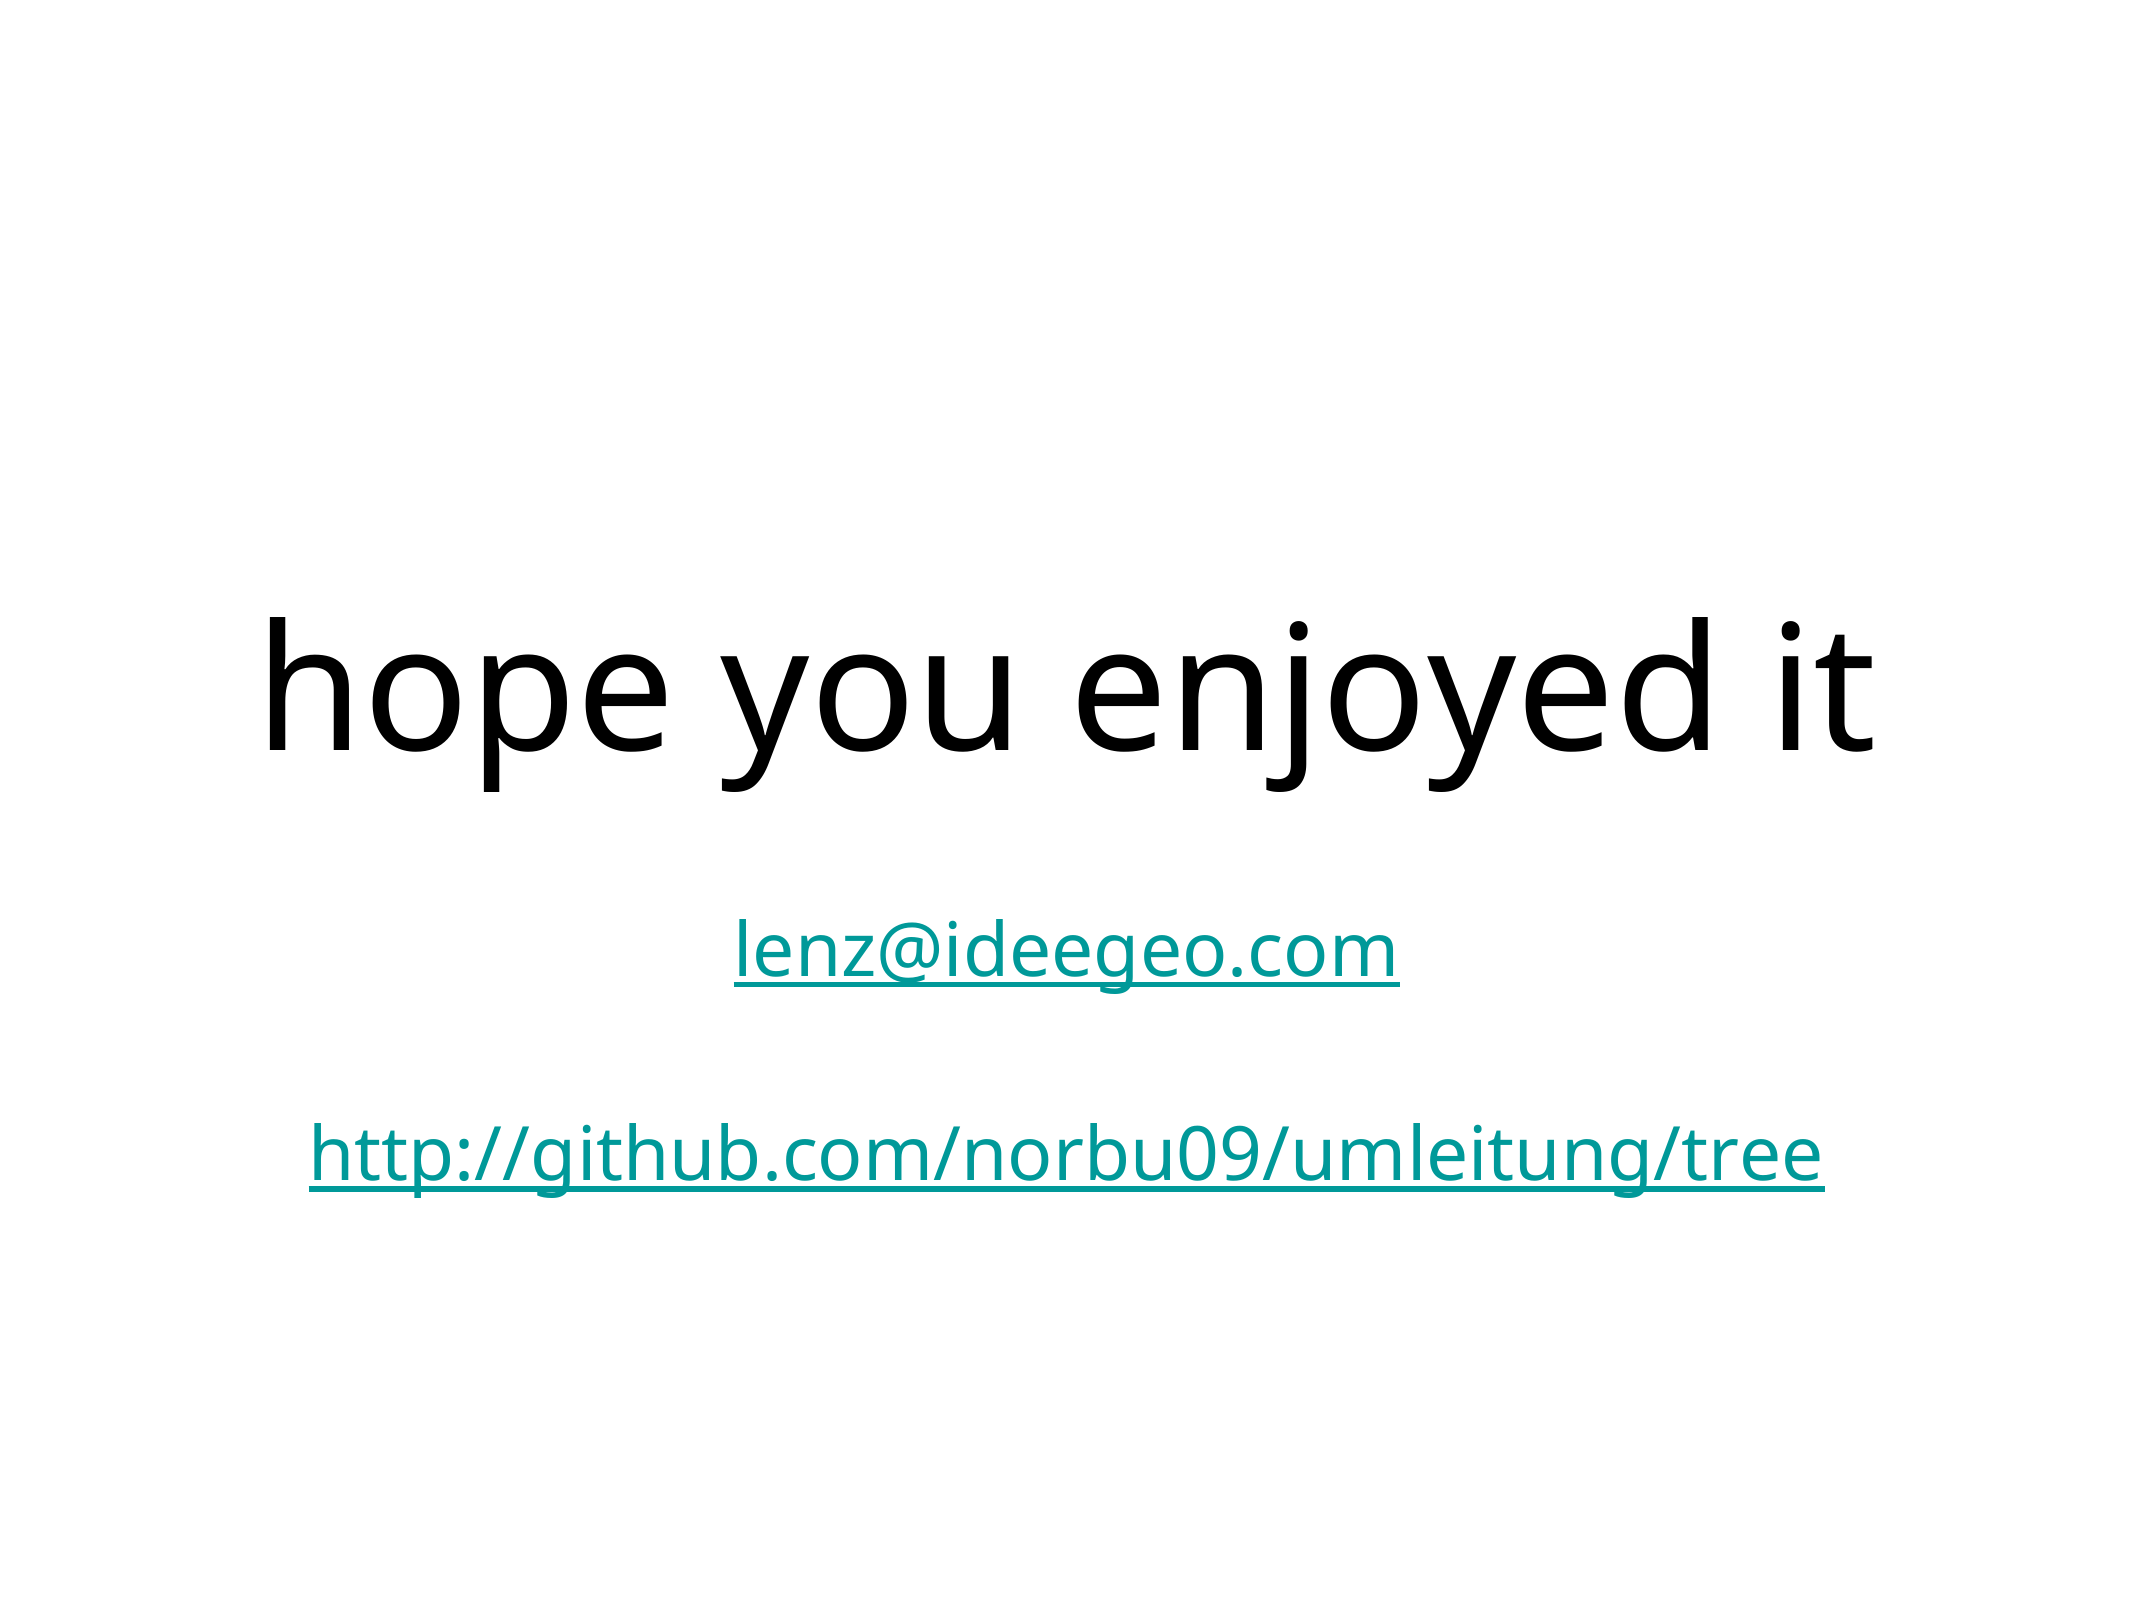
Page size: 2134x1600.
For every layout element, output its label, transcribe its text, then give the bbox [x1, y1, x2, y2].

list lenz@ideegeo.com http://github.com/norbu09/umleitung/tree [208, 887, 1925, 1288]
title hope you enjoyed it [208, 268, 1925, 811]
